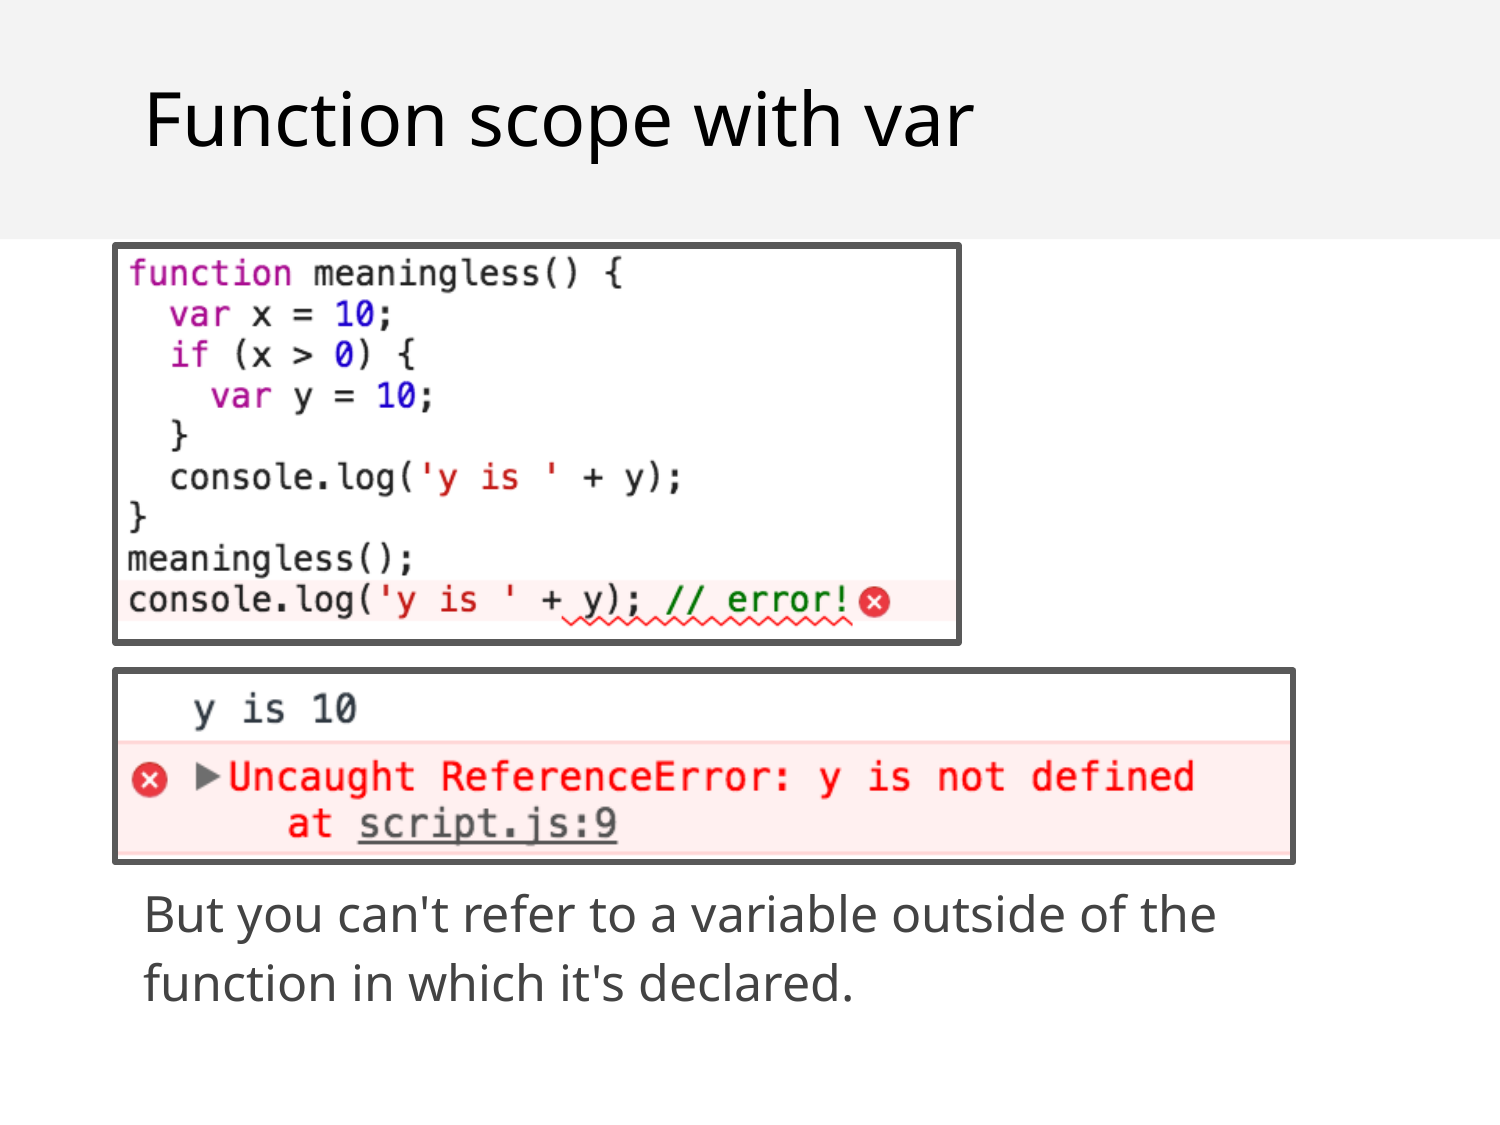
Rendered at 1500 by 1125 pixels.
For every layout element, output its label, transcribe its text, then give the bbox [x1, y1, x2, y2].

title Function scope with var [128, 56, 1372, 183]
list But you can't refer to a variable outside of the function in which it's declared. [128, 858, 1372, 1124]
picture [118, 673, 1291, 859]
picture [118, 248, 956, 640]
